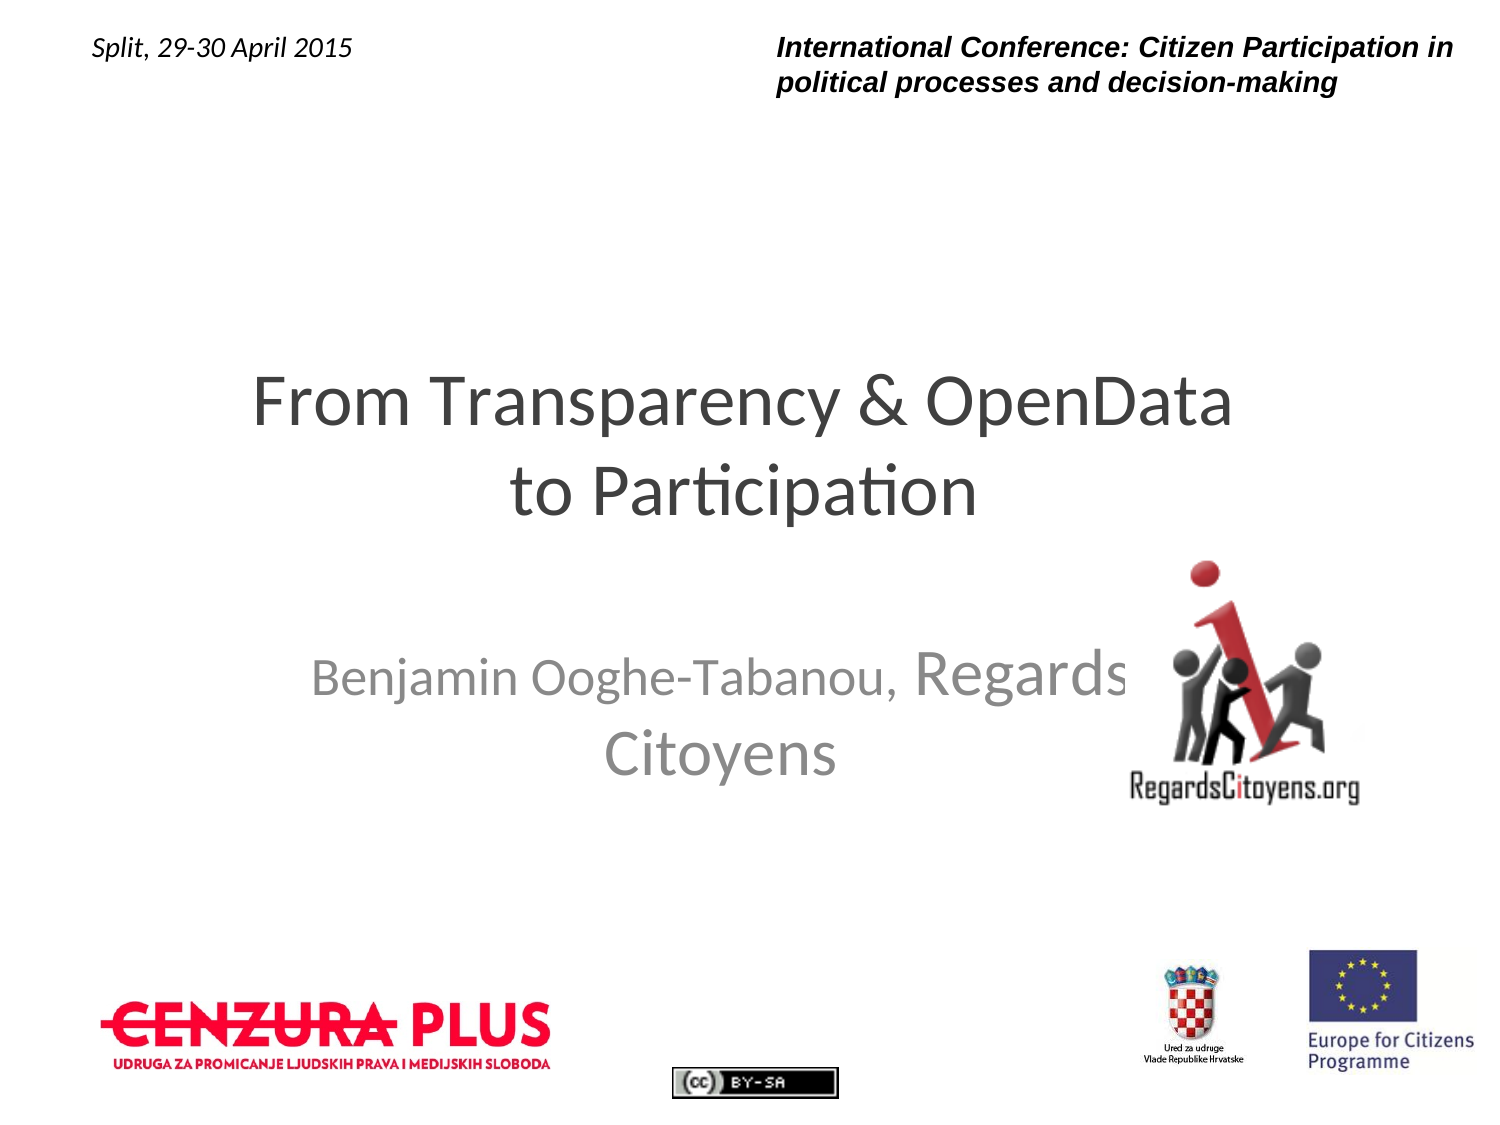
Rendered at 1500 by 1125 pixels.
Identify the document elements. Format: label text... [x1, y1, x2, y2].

picture [1140, 959, 1247, 1067]
text_box International Conference: Citizen Participation in political processes and decision-making [761, 21, 1472, 107]
picture [100, 1001, 551, 1070]
picture [672, 1067, 839, 1099]
text_box Split, 29-30 April 2015 [77, 21, 391, 72]
picture [1306, 947, 1477, 1075]
title From Transparency & OpenData to Participation [107, 343, 1383, 539]
picture [1125, 549, 1365, 810]
text_box Benjamin Ooghe-Tabanou, Regards Citoyens [196, 621, 1125, 807]
